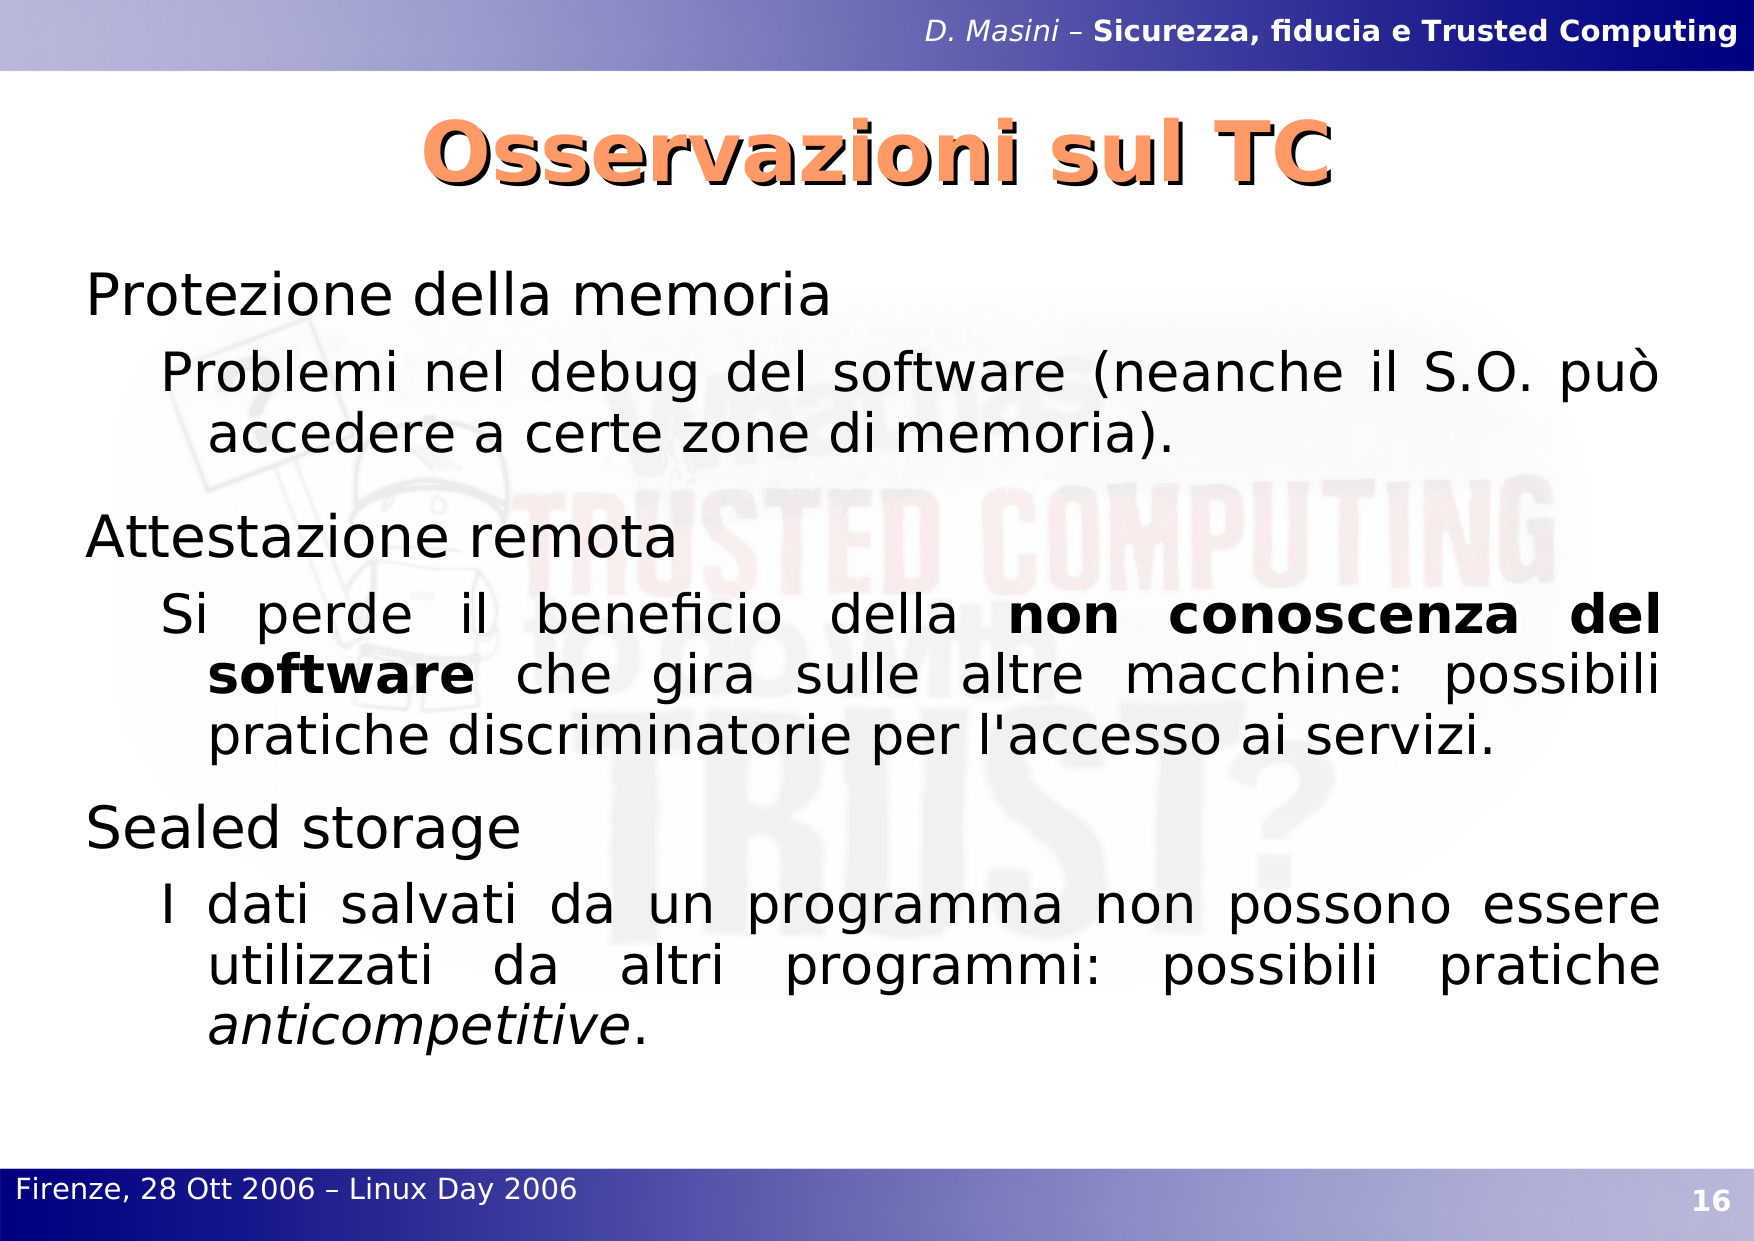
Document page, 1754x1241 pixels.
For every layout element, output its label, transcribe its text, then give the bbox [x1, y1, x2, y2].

picture [0, 0, 1754, 1241]
list Protezione della memoria Problemi nel debug del software (neanche il S.O. può accedere a certe zone di memoria). Attestazione remota Si perde il beneficio della non conoscenza del software che gira sulle altre macchine: possibili pratiche discriminatorie per l'accesso ai servizi. Sealed storage I dati salvati da un programma non possono essere utilizzati da altri programmi: possibili pratiche anticompetitive. [85, 263, 1664, 1060]
text_box <numero> [1641, 1185, 1732, 1223]
title Osservazioni sul TC [87, 49, 1667, 257]
text_box Firenze, 28 Ott 2006 – Linux Day 2006 [0, 1175, 1314, 1234]
text_box D. Masini – Sicurezza, fiducia e Trusted Computing [602, 7, 1754, 63]
